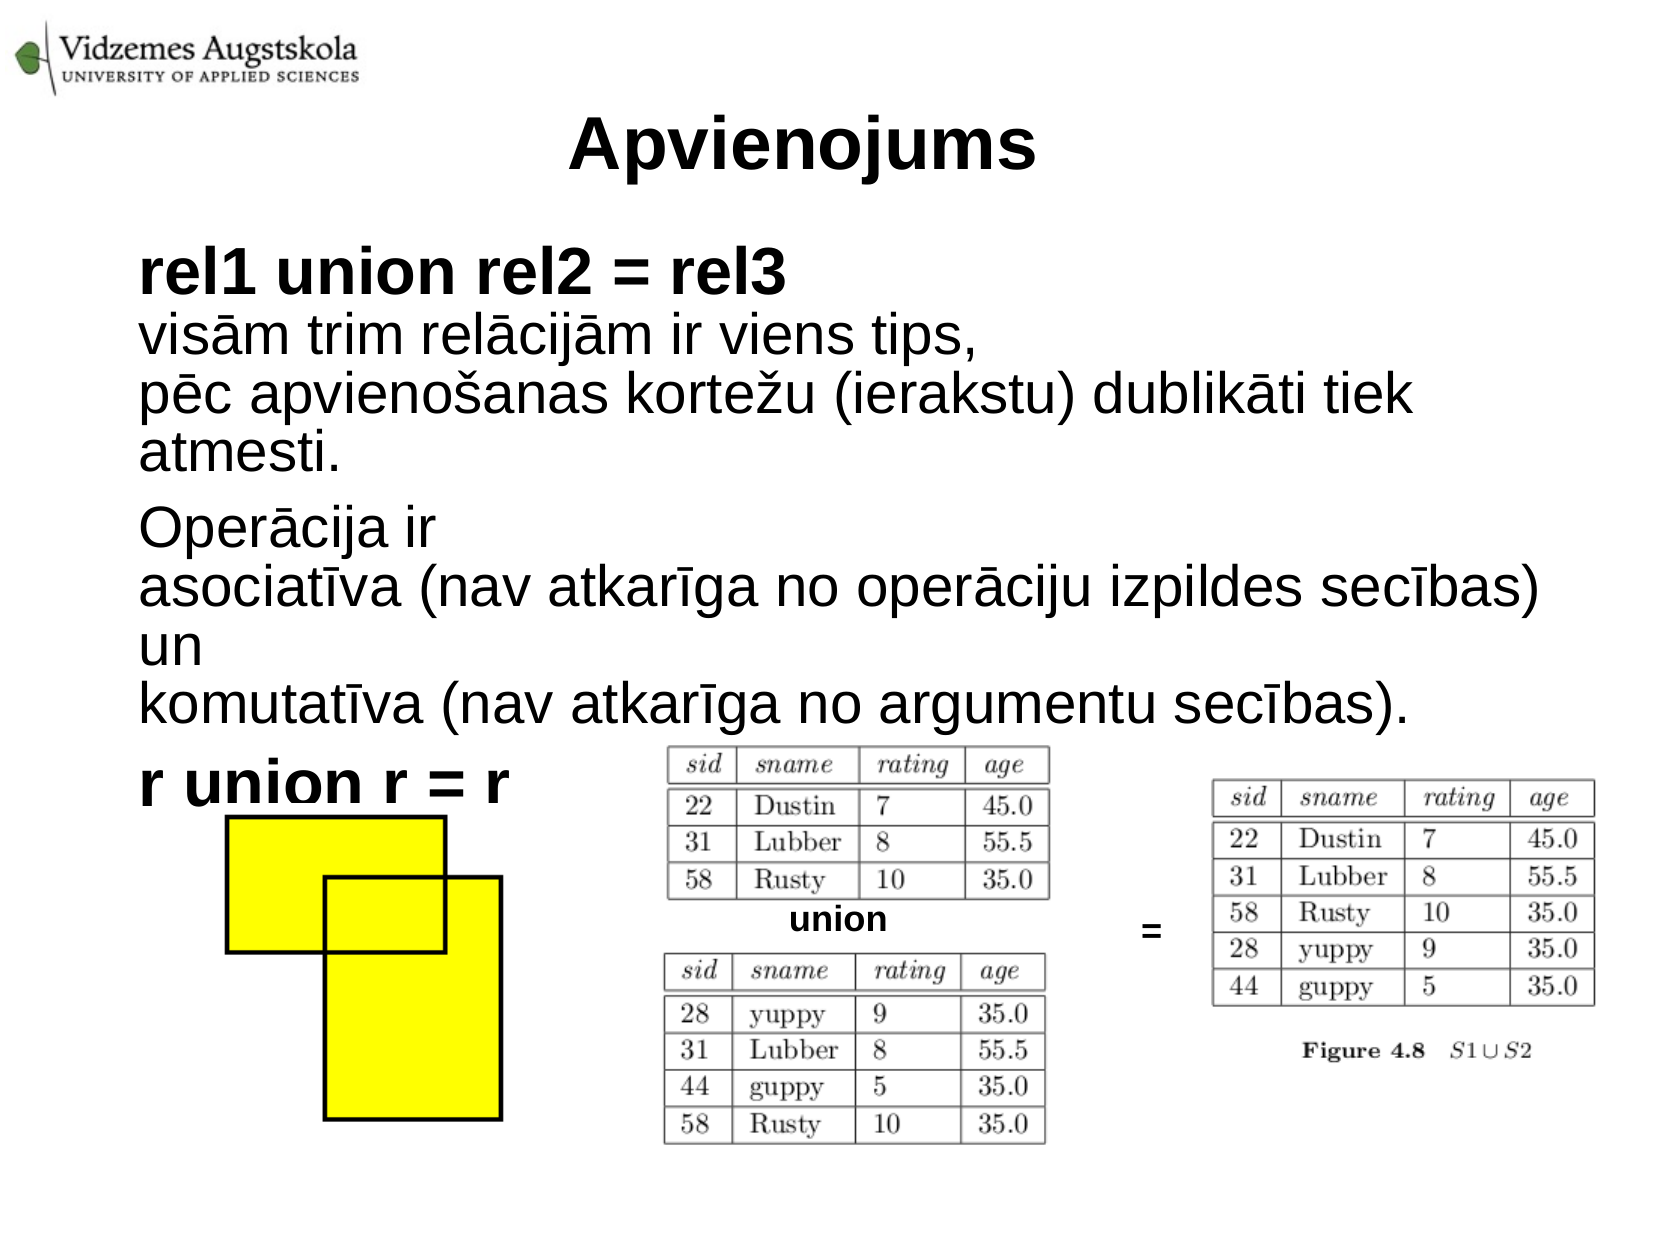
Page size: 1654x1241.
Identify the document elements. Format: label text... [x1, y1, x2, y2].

picture [661, 738, 1055, 911]
title Apvienojums [94, 103, 1512, 188]
text_box = [1086, 909, 1182, 951]
picture [5, 2, 368, 113]
picture [210, 803, 520, 1134]
text_box union [734, 897, 963, 939]
list rel1 union rel2 = rel3 visām trim relācijām ir viens tips, pēc apvienošanas kortežu (ierakstu) dublikāti tiek atmesti. Operācija ir asociatīva (nav atkarīga no operāciju izpildes secības) un komutatīva (nav atkarīga no argumentu secības). r union r = r [82, 236, 1569, 1107]
picture [1198, 771, 1606, 1070]
picture [655, 944, 1055, 1151]
